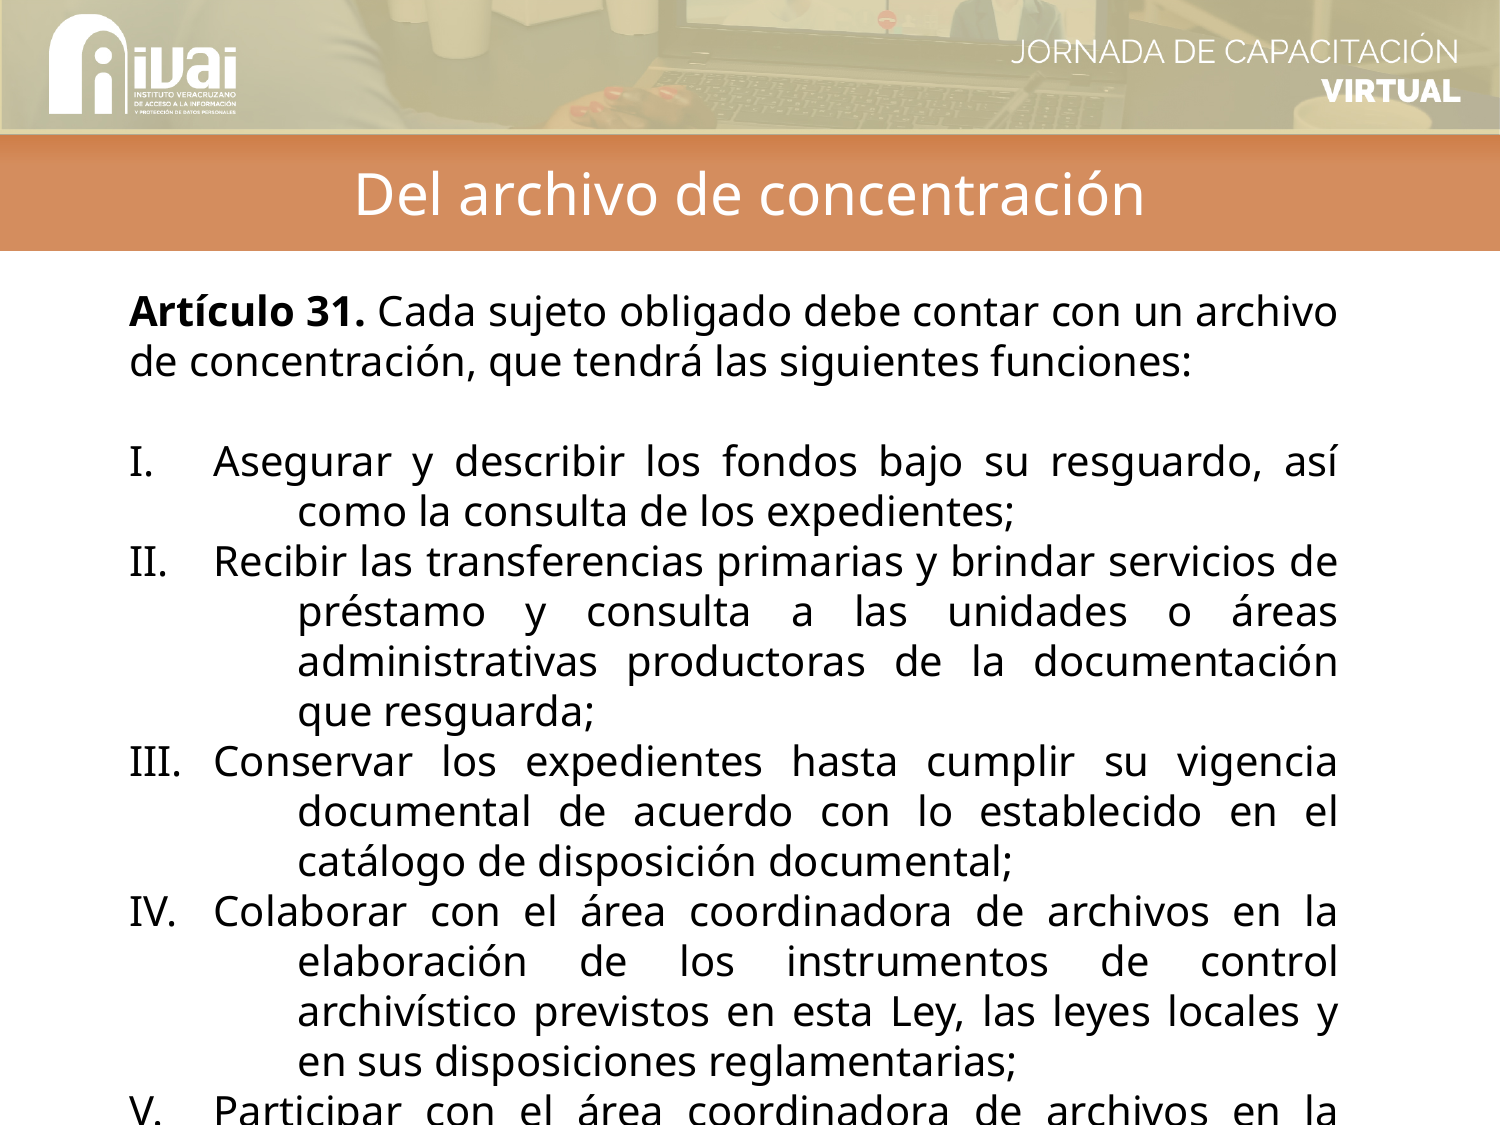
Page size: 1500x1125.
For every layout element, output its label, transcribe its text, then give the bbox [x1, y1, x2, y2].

text_box Artículo 31. Cada sujeto obligado debe contar con un archivo de concentración, que tendrá las siguientes funciones: Asegurar y describir los fondos bajo su resguardo, así como la consulta de los expedientes; Recibir las transferencias primarias y brindar servicios de préstamo y consulta a las unidades o áreas administrativas productoras de la documentación que resguarda; Conservar los expedientes hasta cumplir su vigencia documental de acuerdo con lo establecido en el catálogo de disposición documental; Colaborar con el área coordinadora de archivos en la elaboración de los instrumentos de control archivístico previstos en esta Ley, las leyes locales y en sus disposiciones reglamentarias; Participar con el área coordinadora de archivos en la elaboración de los criterios de valoración documental y disposición documental; [114, 277, 1354, 1125]
picture [0, 135, 1500, 251]
text_box Del archivo de concentración [220, 149, 1280, 236]
